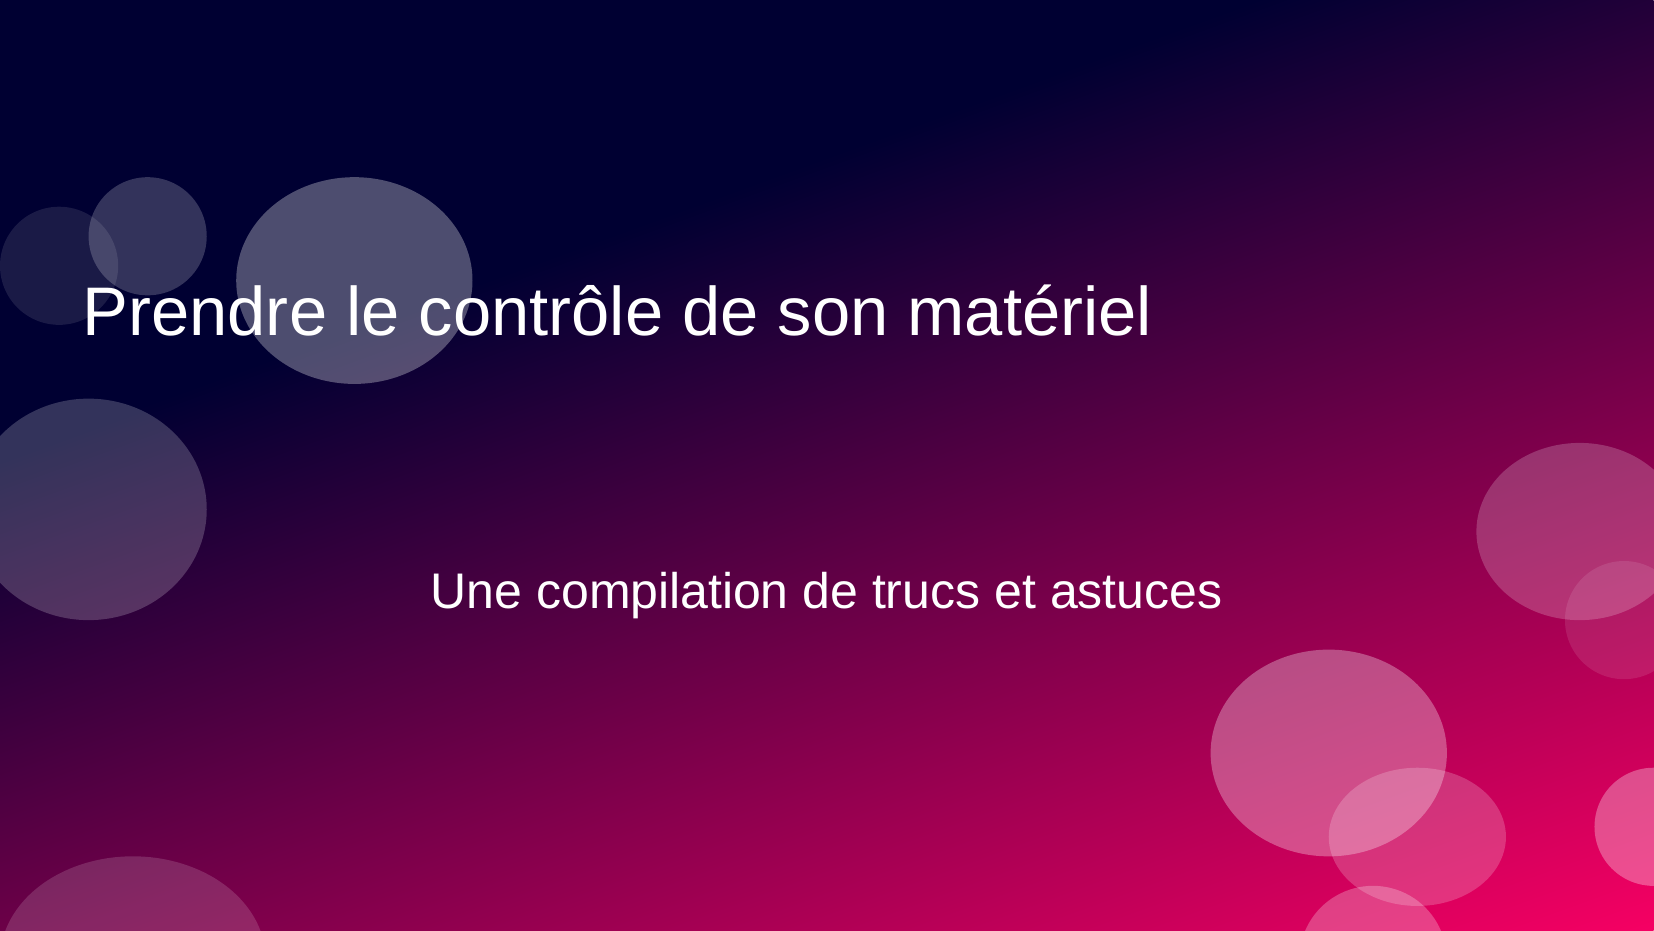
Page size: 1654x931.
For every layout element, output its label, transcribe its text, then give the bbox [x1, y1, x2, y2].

subtitle Une compilation de trucs et astuces [82, 425, 1571, 758]
title Prendre le contrôle de son matériel [82, 234, 1571, 390]
